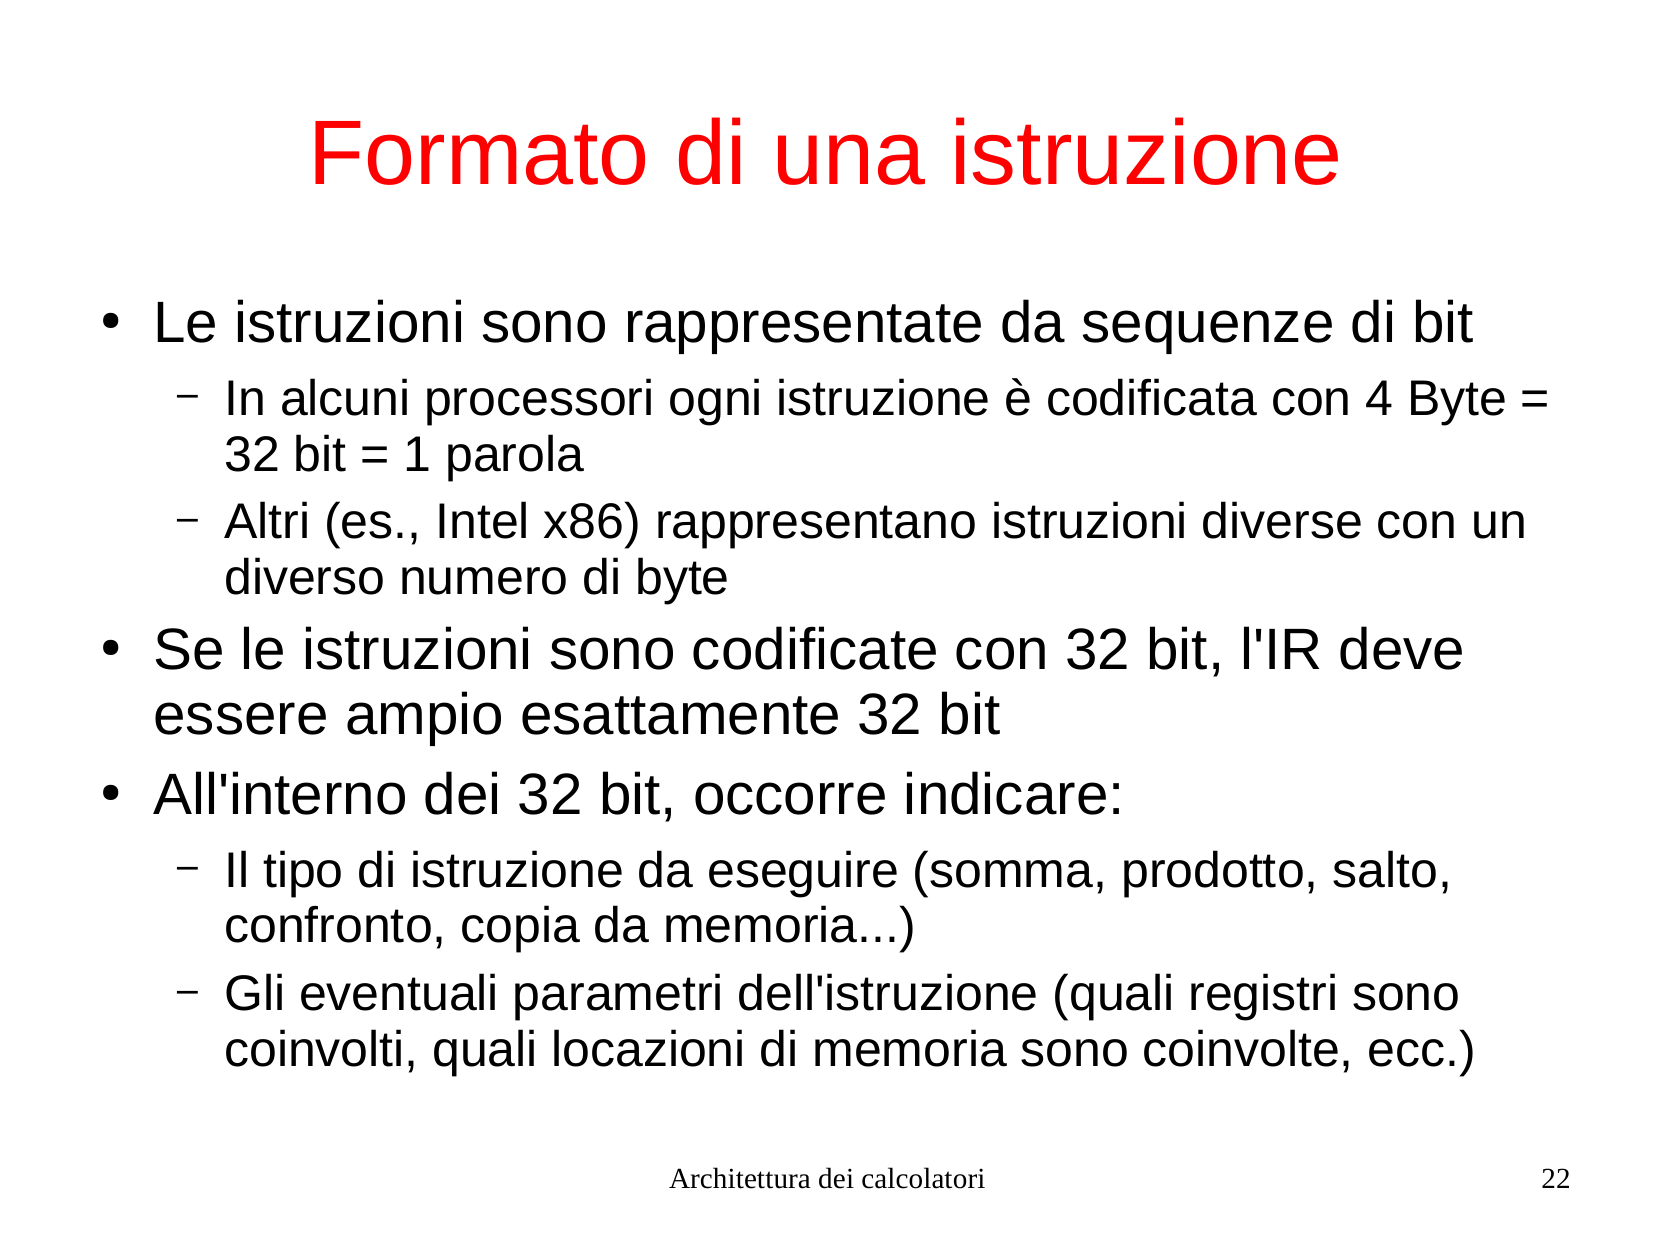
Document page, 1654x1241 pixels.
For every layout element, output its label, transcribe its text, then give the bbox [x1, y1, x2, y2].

title Formato di una istruzione [82, 49, 1571, 257]
list Le istruzioni sono rappresentate da sequenze di bit In alcuni processori ogni istruzione è codificata con 4 Byte = 32 bit = 1 parola Altri (es., Intel x86) rappresentano istruzioni diverse con un diverso numero di byte Se le istruzioni sono codificate con 32 bit, l'IR deve essere ampio esattamente 32 bit All'interno dei 32 bit, occorre indicare: Il tipo di istruzione da eseguire (somma, prodotto, salto, confronto, copia da memoria...) Gli eventuali parametri dell'istruzione (quali registri sono coinvolti, quali locazioni di memoria sono coinvolte, ecc.) [82, 290, 1571, 1126]
